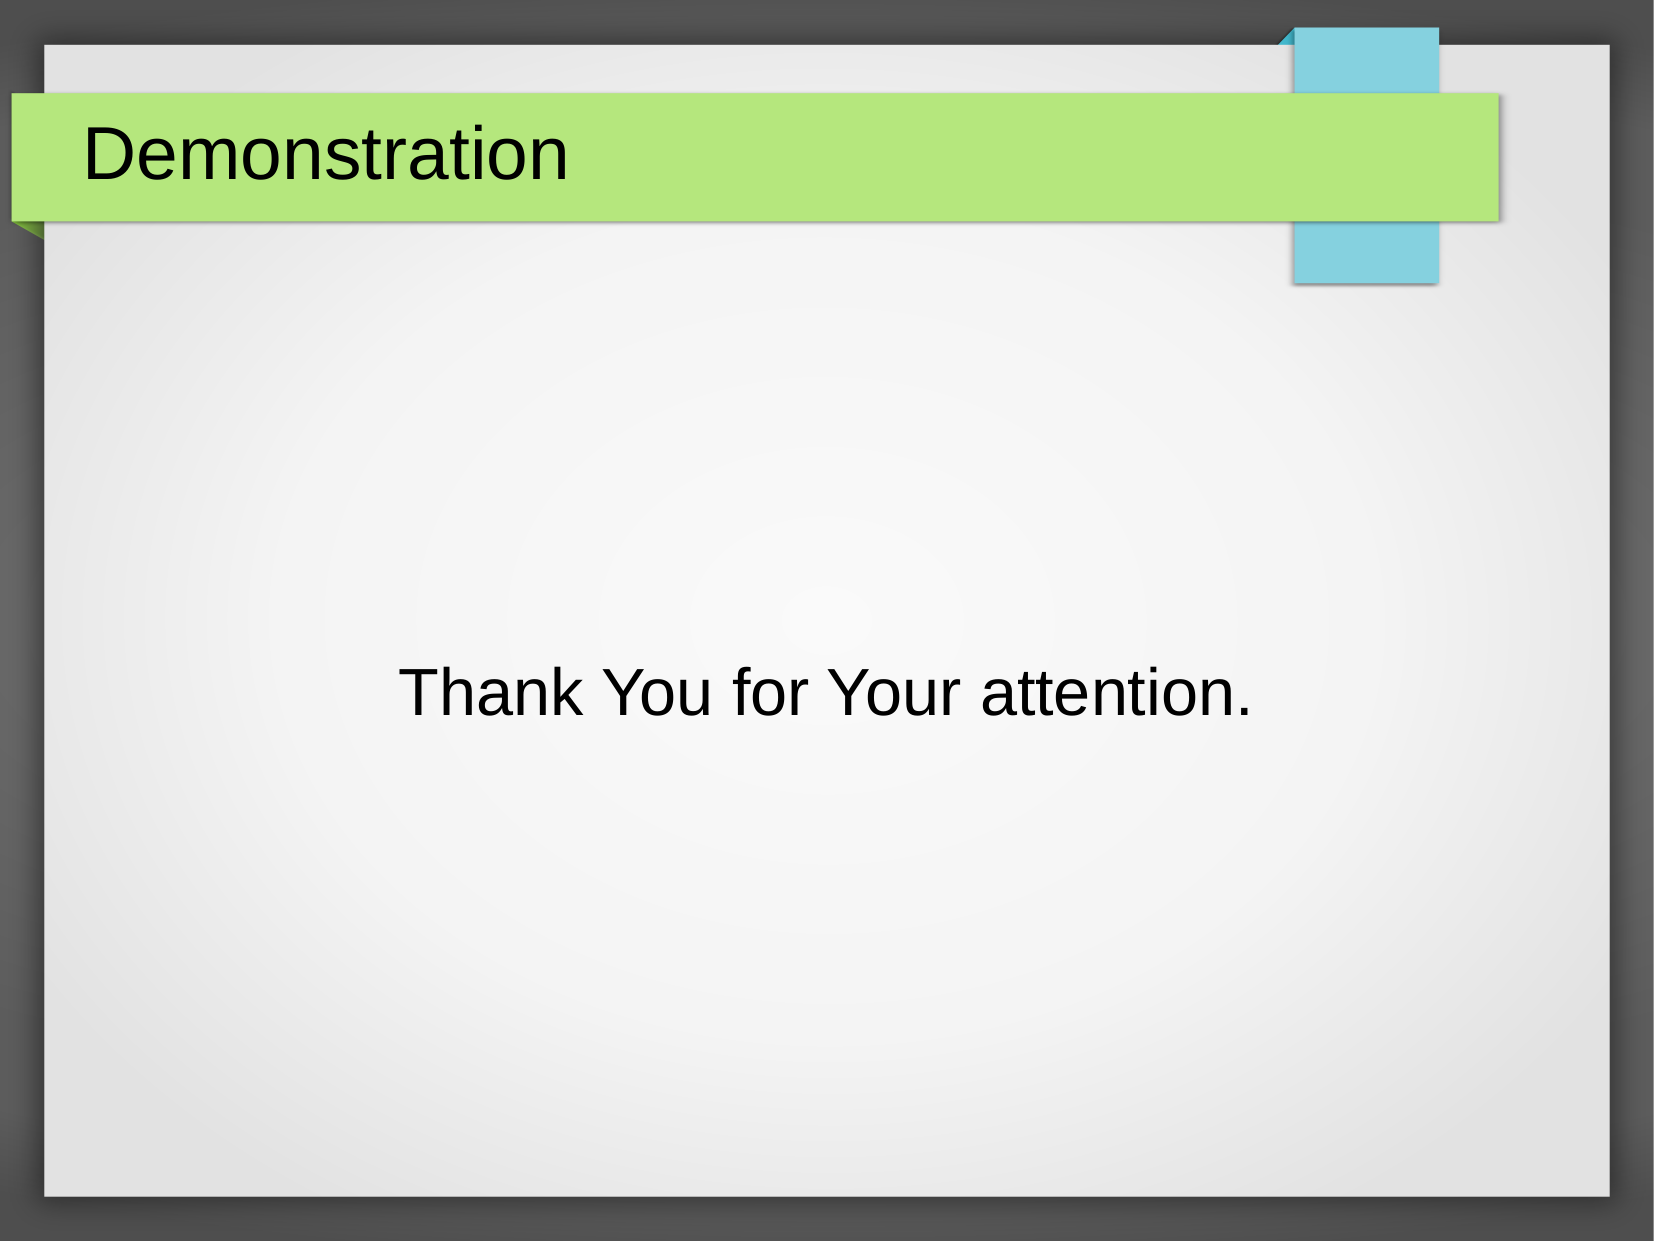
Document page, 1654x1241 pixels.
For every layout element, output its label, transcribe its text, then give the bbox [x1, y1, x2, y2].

picture [0, 0, 1654, 1241]
subtitle Thank You for Your attention. [82, 295, 1571, 1015]
title Demonstration [82, 94, 1264, 213]
